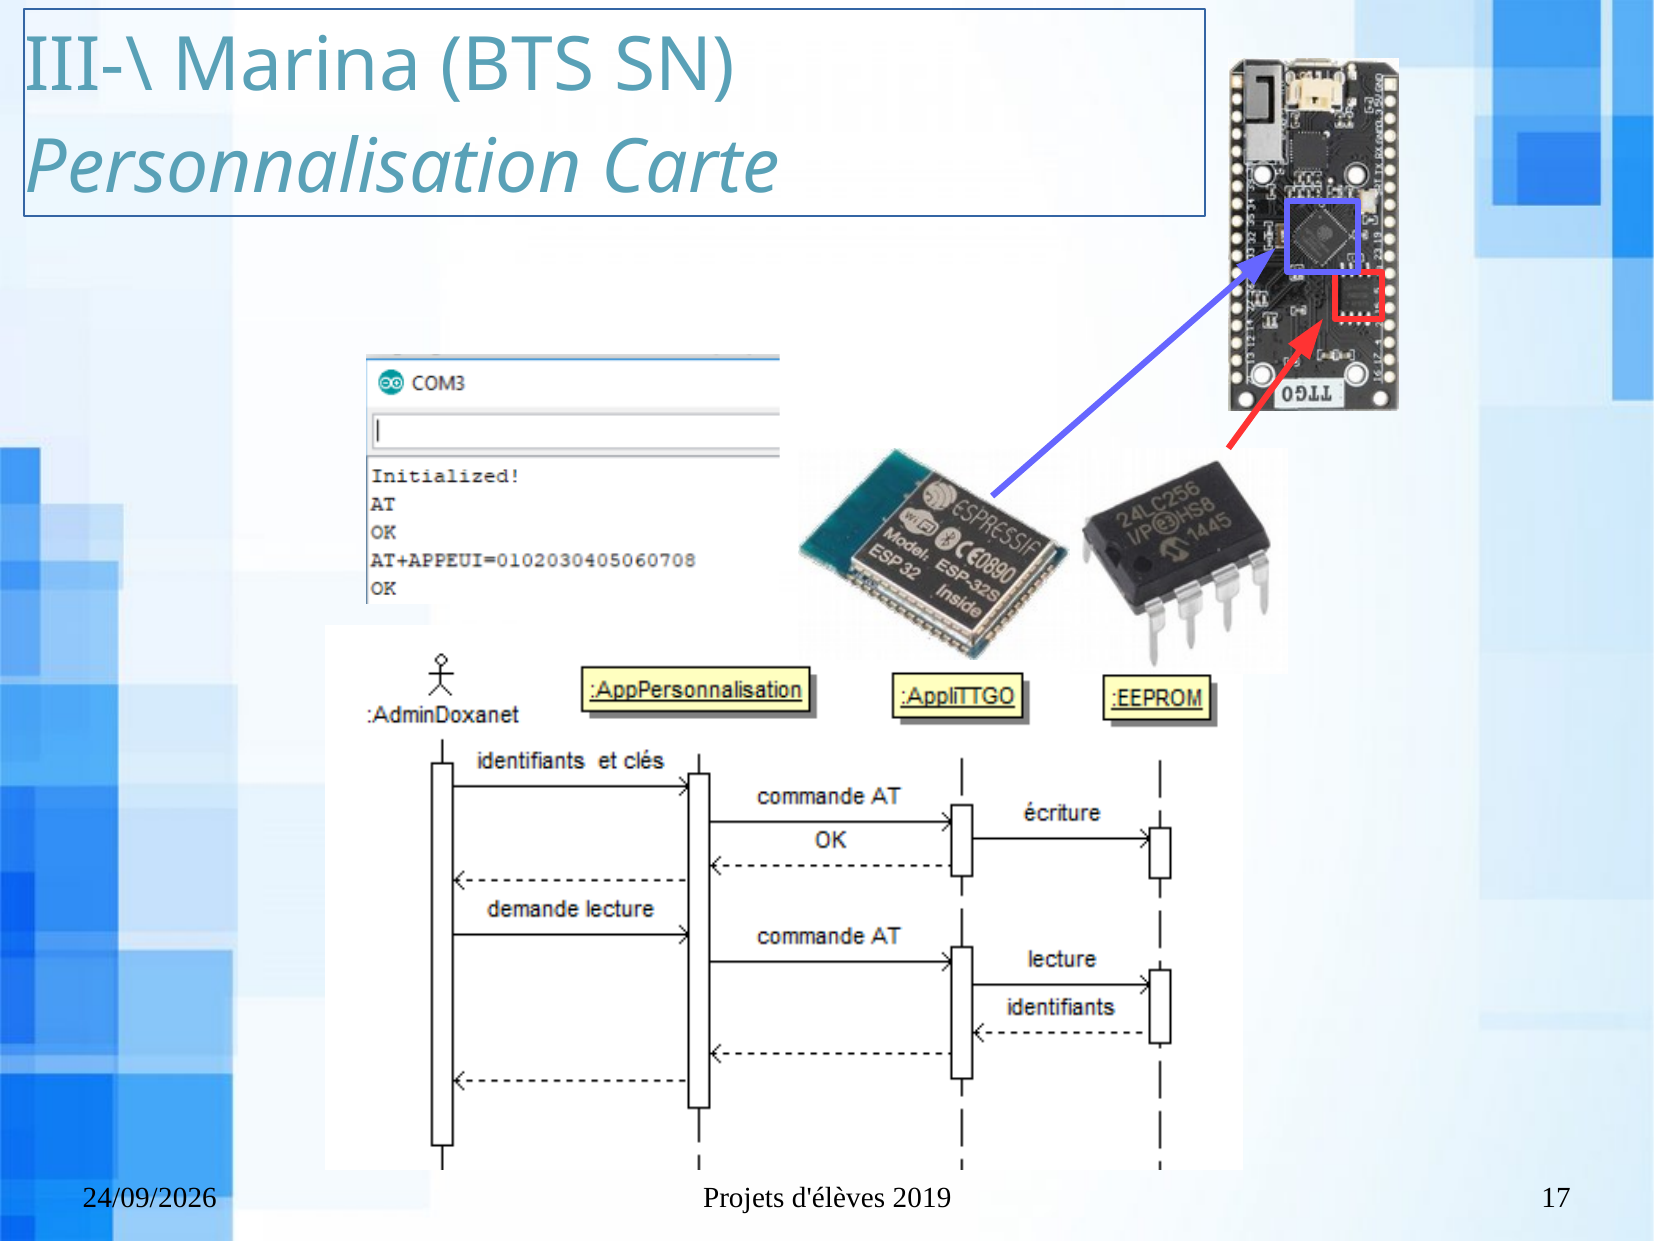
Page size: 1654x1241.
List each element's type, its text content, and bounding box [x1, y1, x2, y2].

picture [0, 0, 1654, 1241]
title III-\ Marina (BTS SN) Personnalisation Carte [23, 26, 1205, 199]
